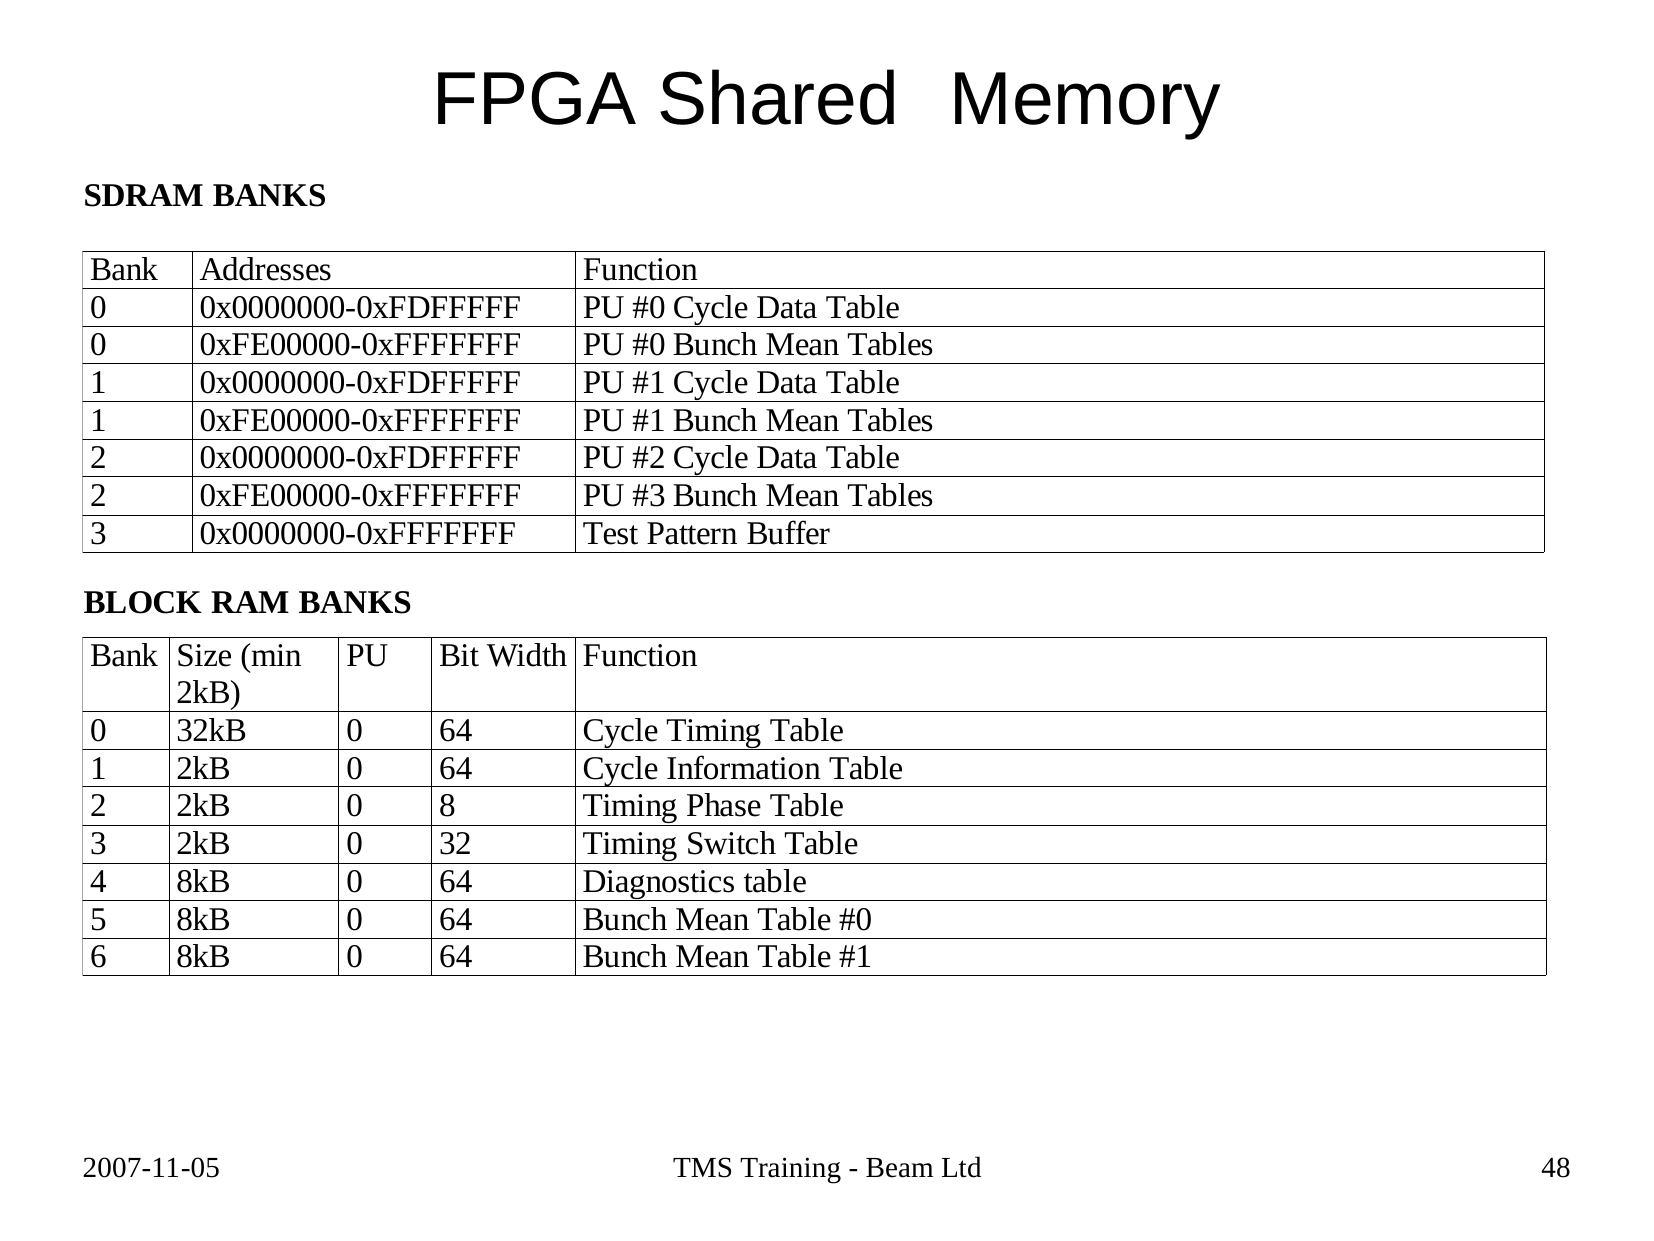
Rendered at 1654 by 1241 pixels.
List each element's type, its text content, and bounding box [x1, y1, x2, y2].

chart [82, 177, 1570, 1121]
title FPGA Shared Memory [82, 56, 1571, 141]
